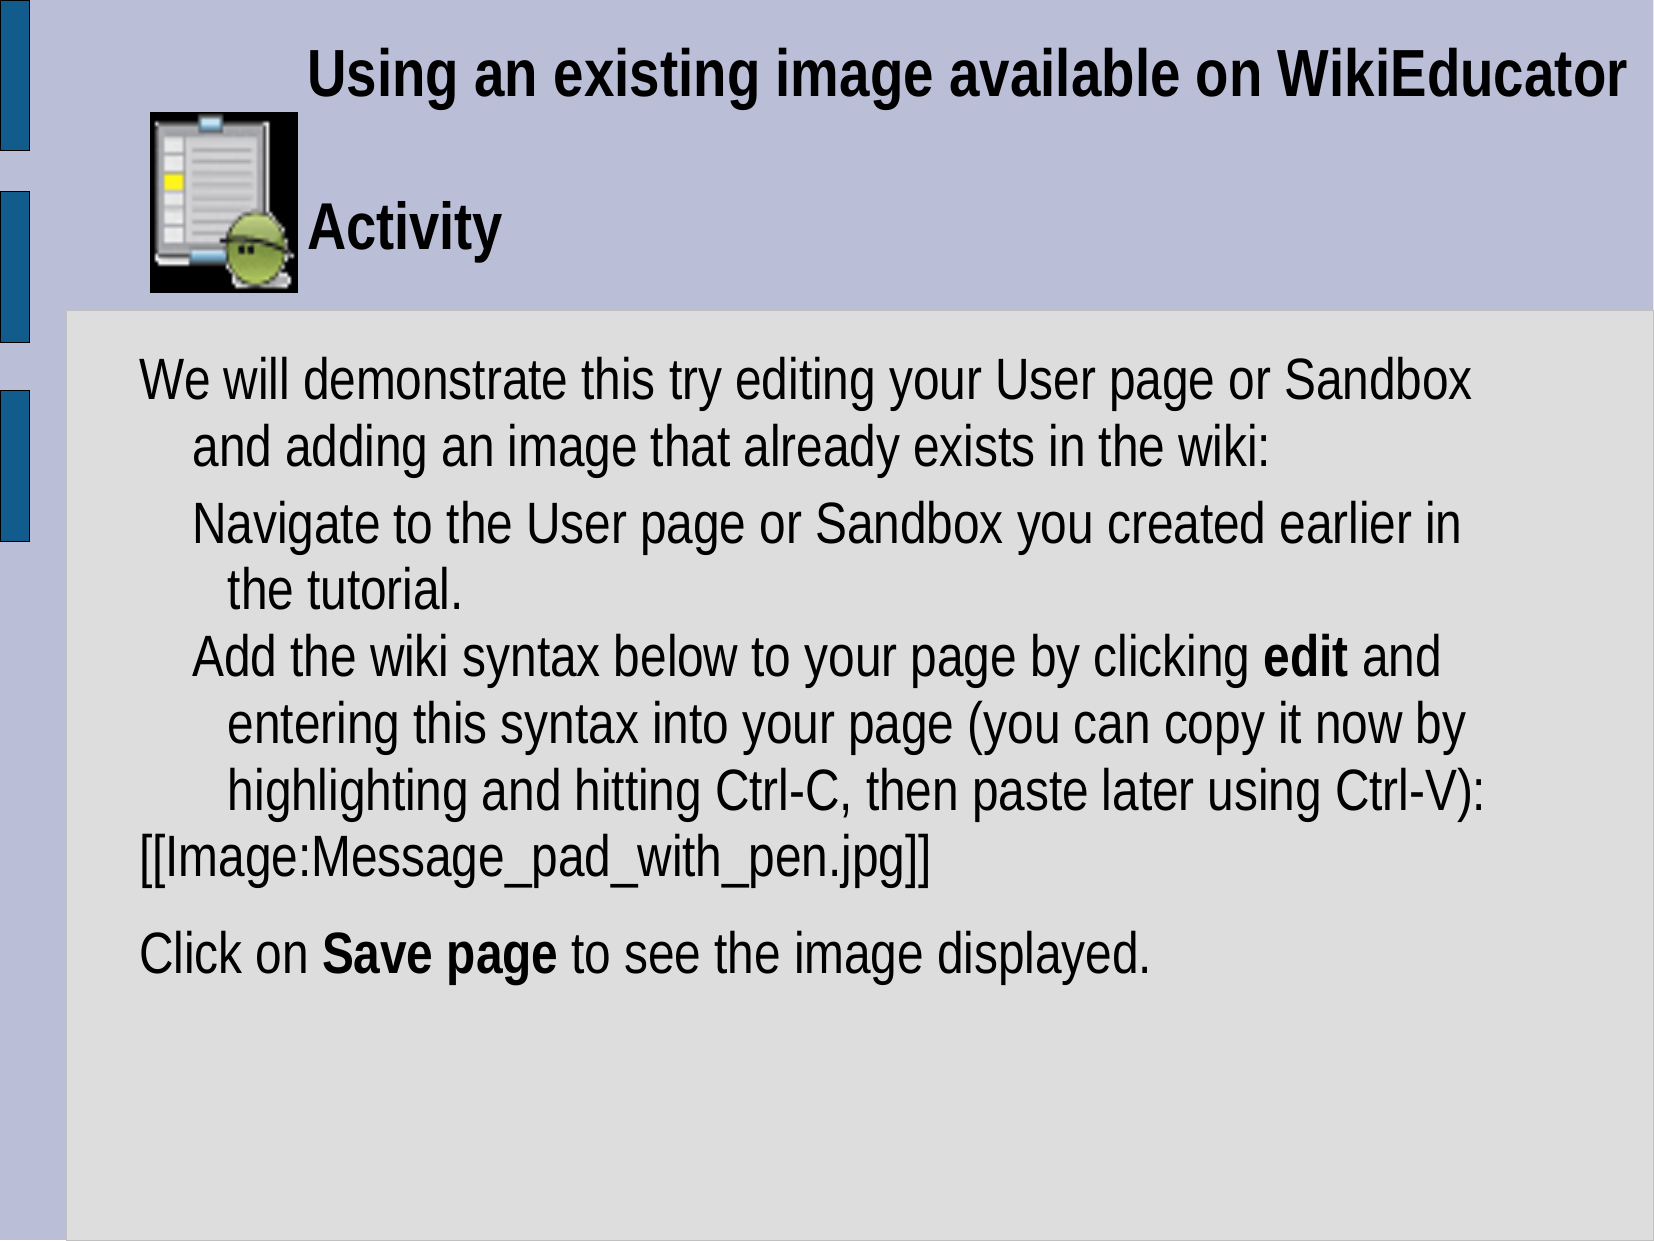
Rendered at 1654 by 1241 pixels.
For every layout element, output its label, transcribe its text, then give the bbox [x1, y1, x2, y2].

picture [150, 112, 301, 301]
title Using an existing image available on WikiEducator Activity [307, 34, 1654, 263]
list We will demonstrate this try editing your User page or Sandbox and adding an image that already exists in the wiki: Navigate to the User page or Sandbox you created earlier in the tutorial. Add the wiki syntax below to your page by clicking edit and entering this syntax into your page (you can copy it now by highlighting and hitting Ctrl-C, then paste later using Ctrl-V): [[Image:Message_pad_with_pen.jpg]] Click on Save page to see the image displayed. [121, 344, 1534, 1112]
